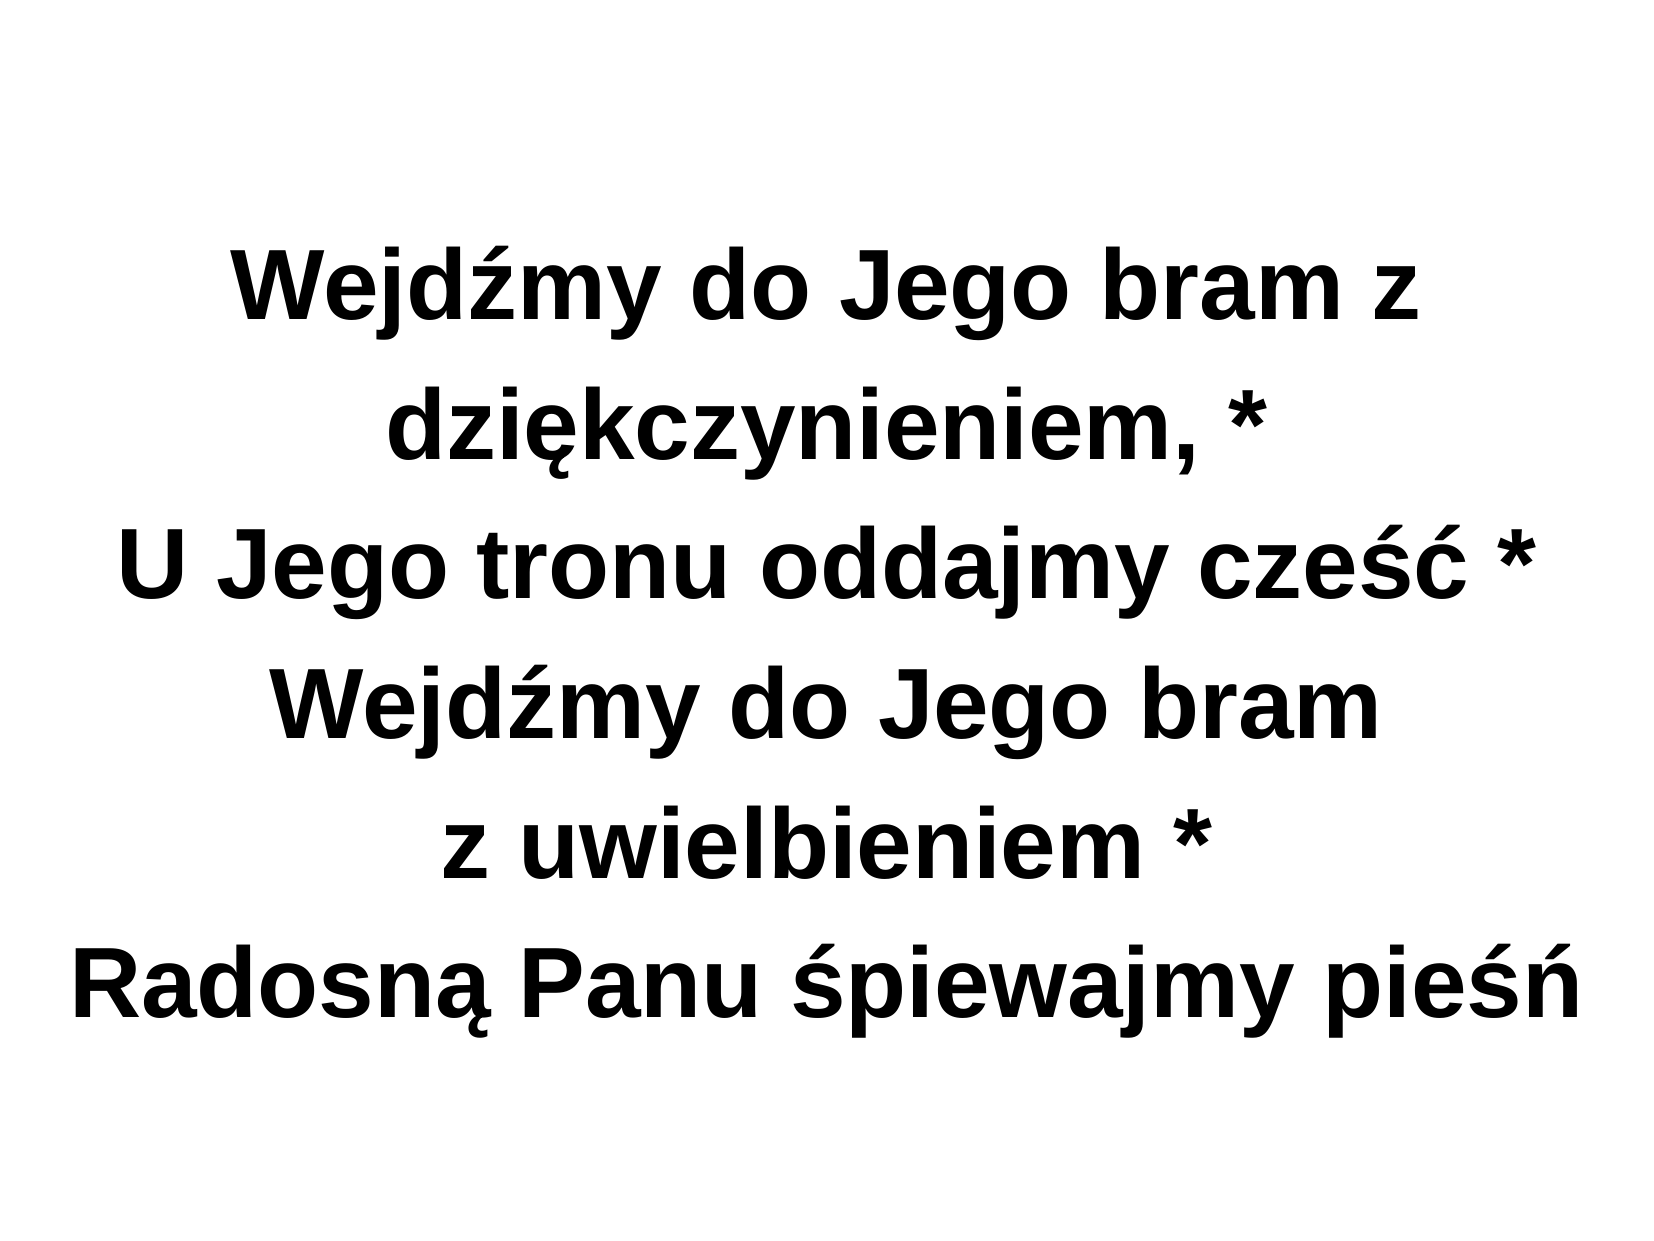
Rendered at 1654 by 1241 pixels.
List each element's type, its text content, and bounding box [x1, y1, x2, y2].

subtitle Wejdźmy do Jego bram z dziękczynieniem, * U Jego tronu oddajmy cześć * Wejdźmy do Jego bram z uwielbieniem * Radosną Panu śpiewajmy pieśń [0, 0, 1654, 1241]
